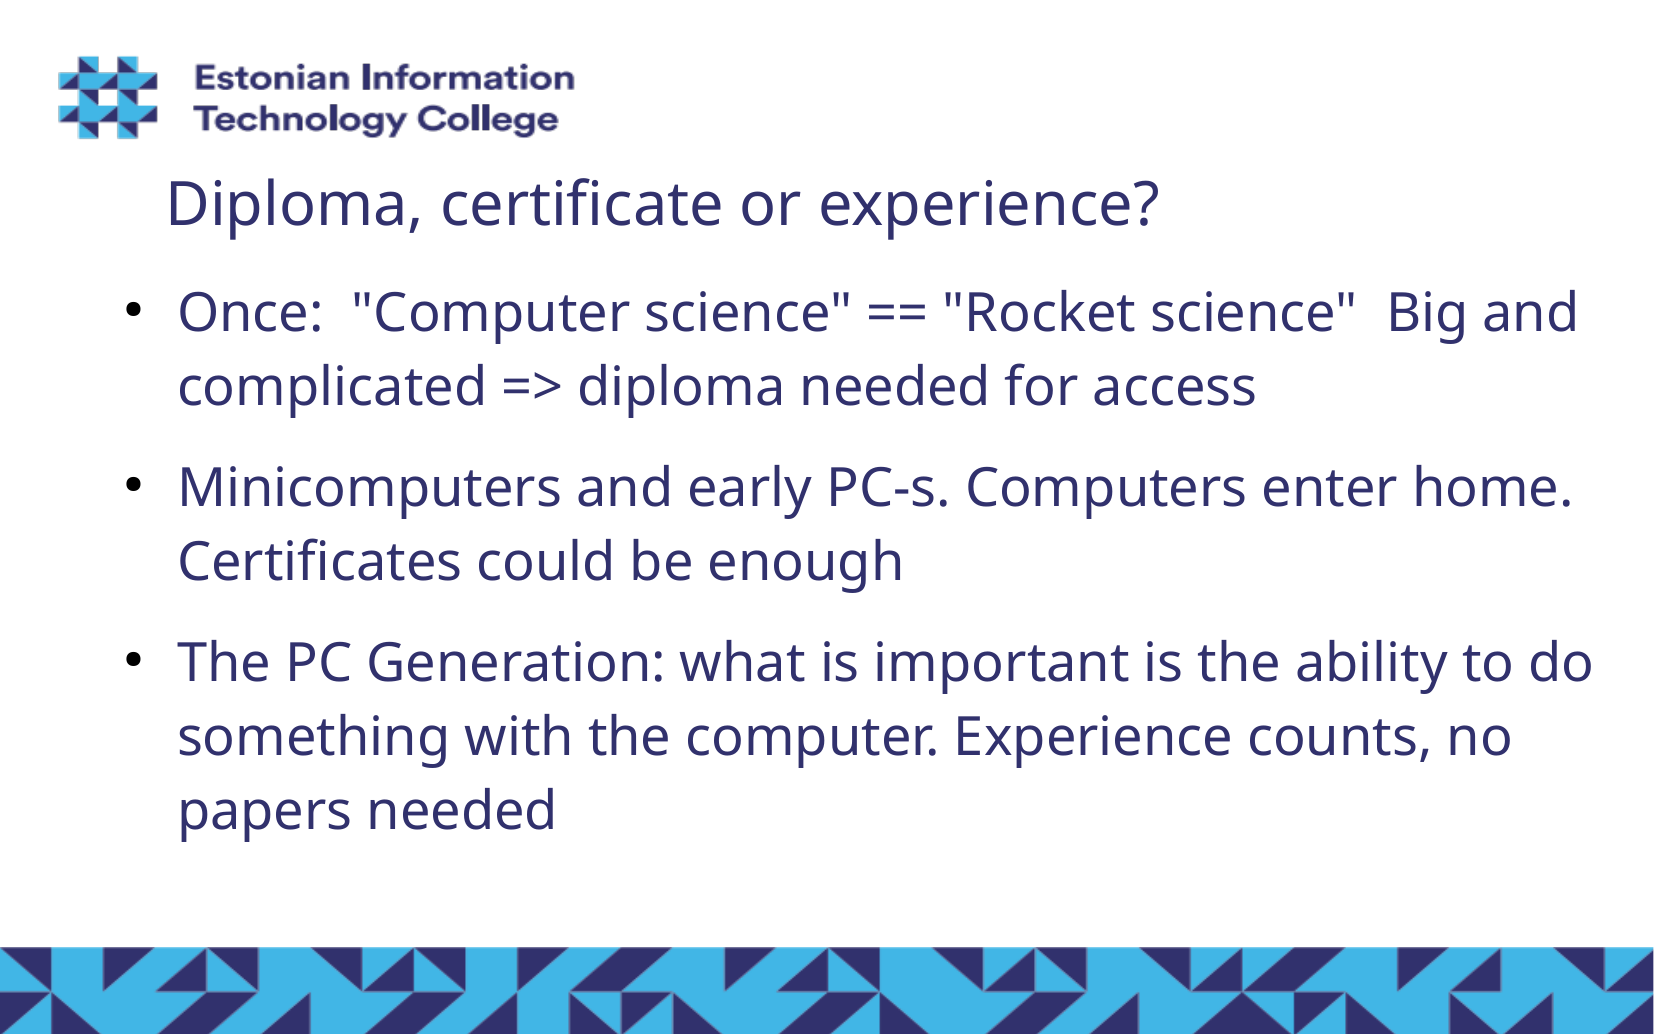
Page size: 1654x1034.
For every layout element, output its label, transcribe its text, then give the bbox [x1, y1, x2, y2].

list Once: "Computer science" == "Rocket science" Big and complicated => diploma needed for access Minicomputers and early PC-s. Computers enter home. Certificates could be enough The PC Generation: what is important is the ability to do something with the computer. Experience counts, no papers needed [106, 273, 1607, 934]
title Diploma, certificate or experience? [165, 147, 1217, 256]
